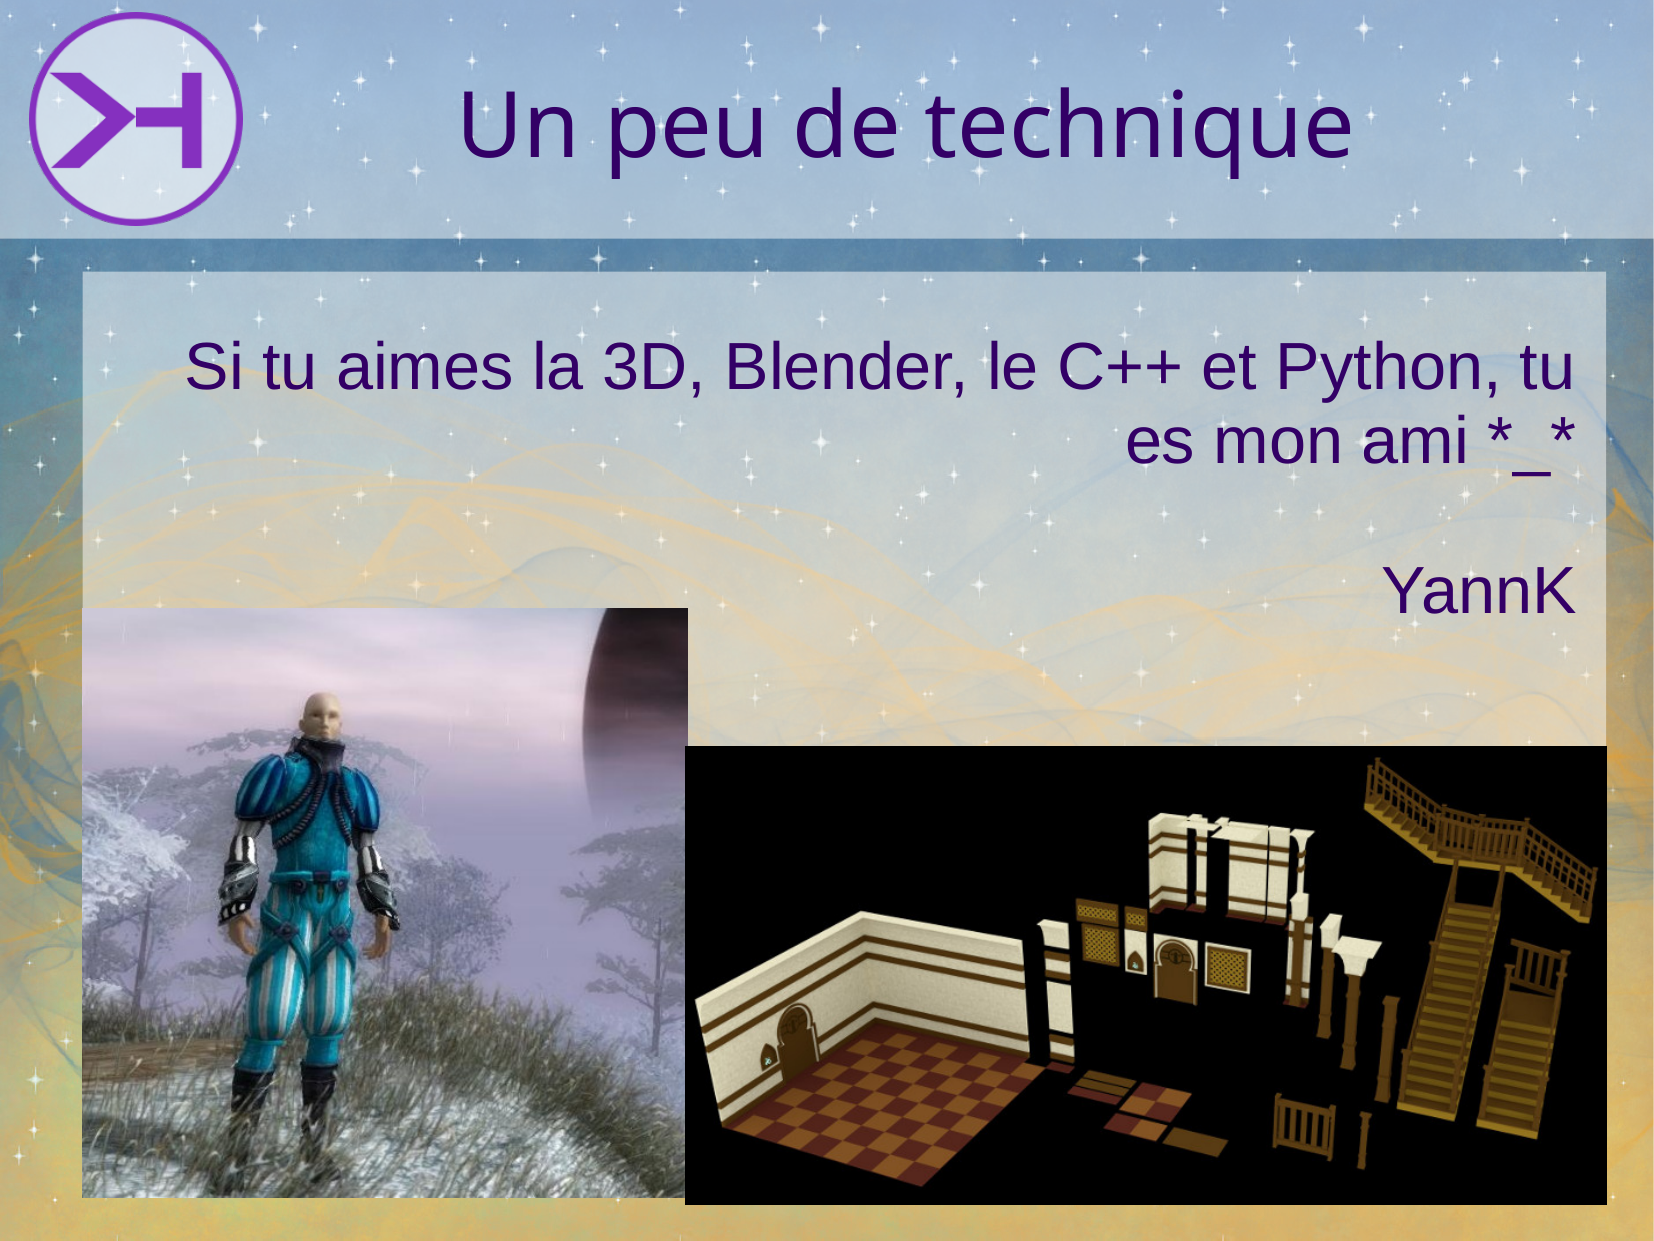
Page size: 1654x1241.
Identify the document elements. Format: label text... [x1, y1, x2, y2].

picture [0, 239, 1654, 1241]
title Un peu de technique [242, 18, 1571, 226]
picture [29, 12, 243, 226]
subtitle Si tu aimes la 3D, Blender, le C++ et Python, tu es mon ami *_* YannK [118, 283, 1577, 674]
